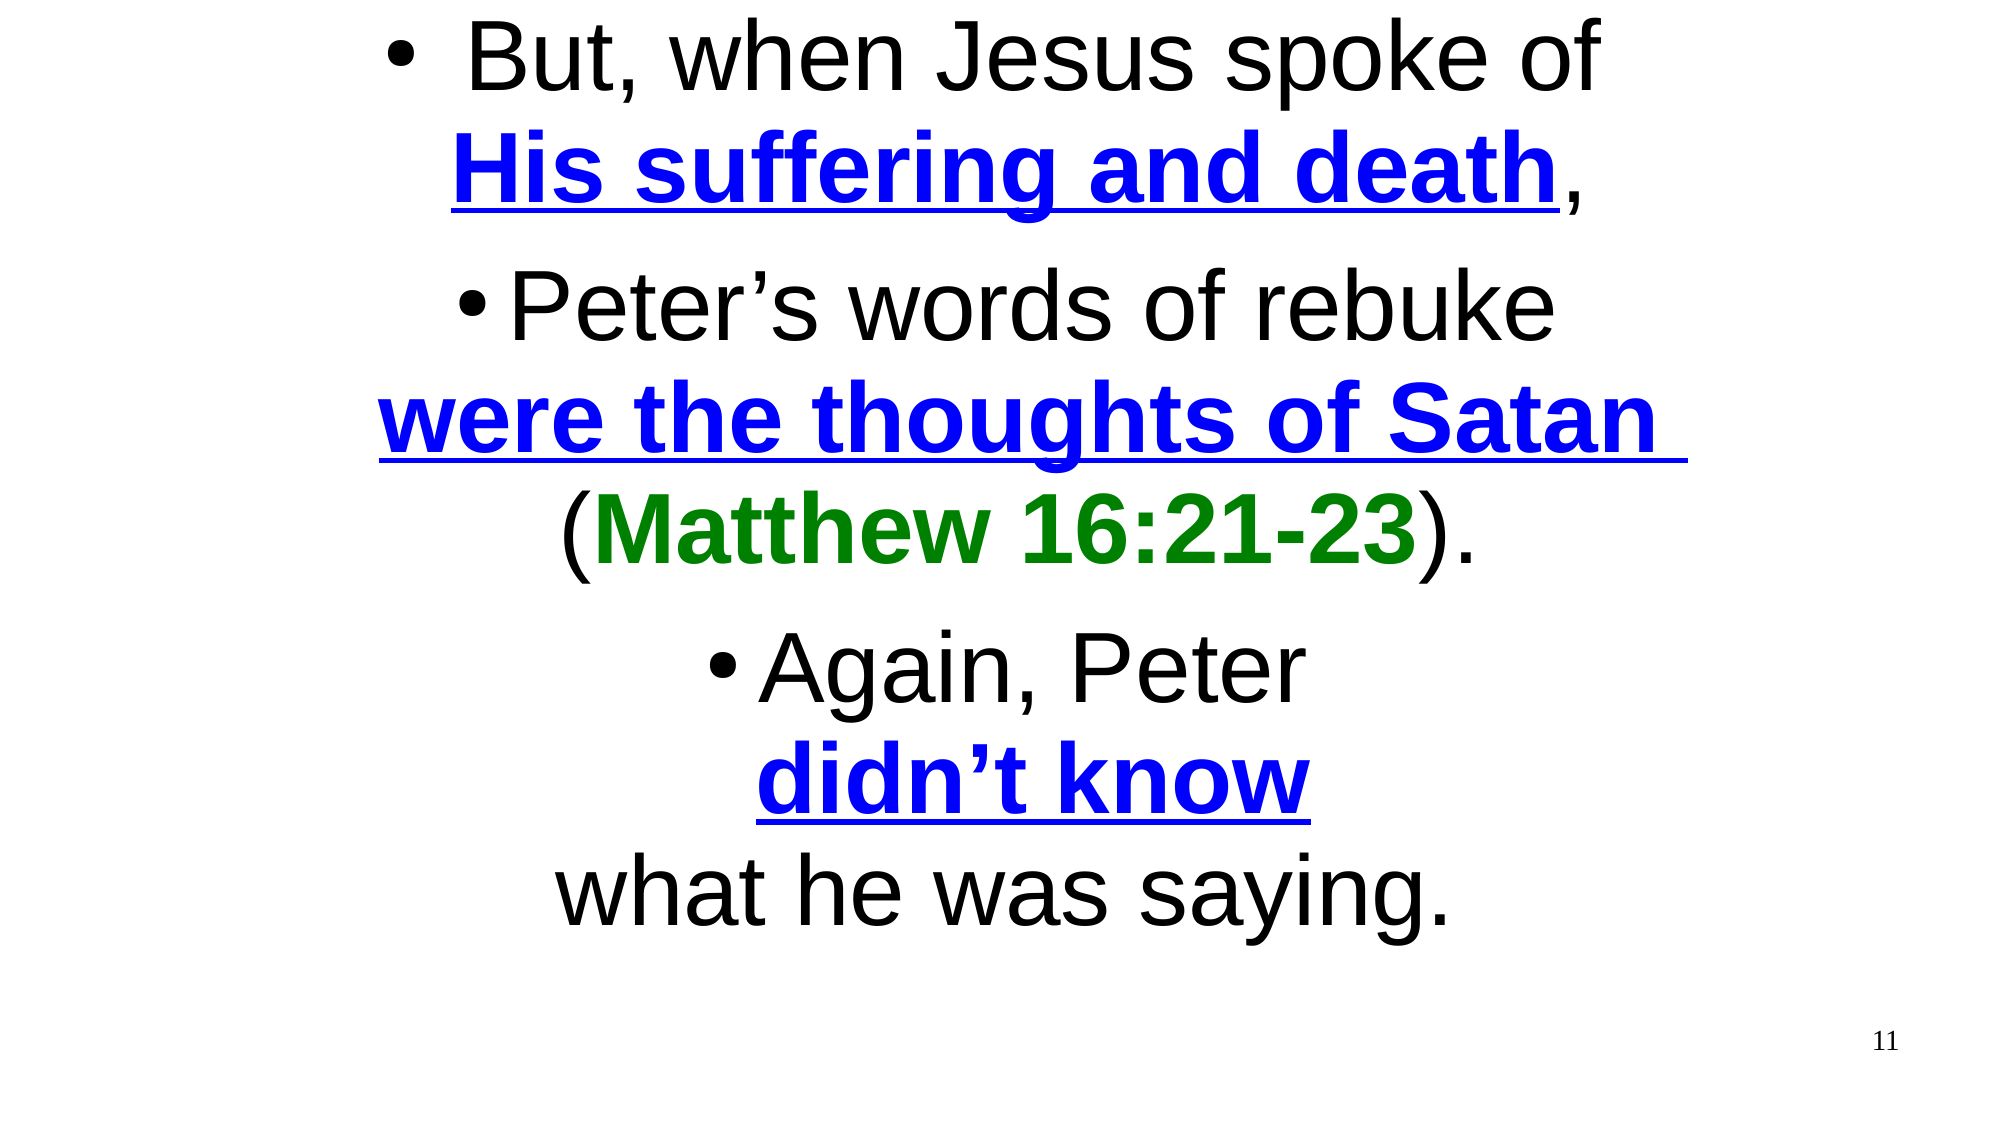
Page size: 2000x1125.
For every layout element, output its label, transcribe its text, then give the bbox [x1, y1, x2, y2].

list But, when Jesus spoke of His suffering and death, Peter’s words of rebuke were the thoughts of Satan (Matthew 16:21-23). Again, Peter didn’t know what he was saying. [0, 0, 1996, 1123]
